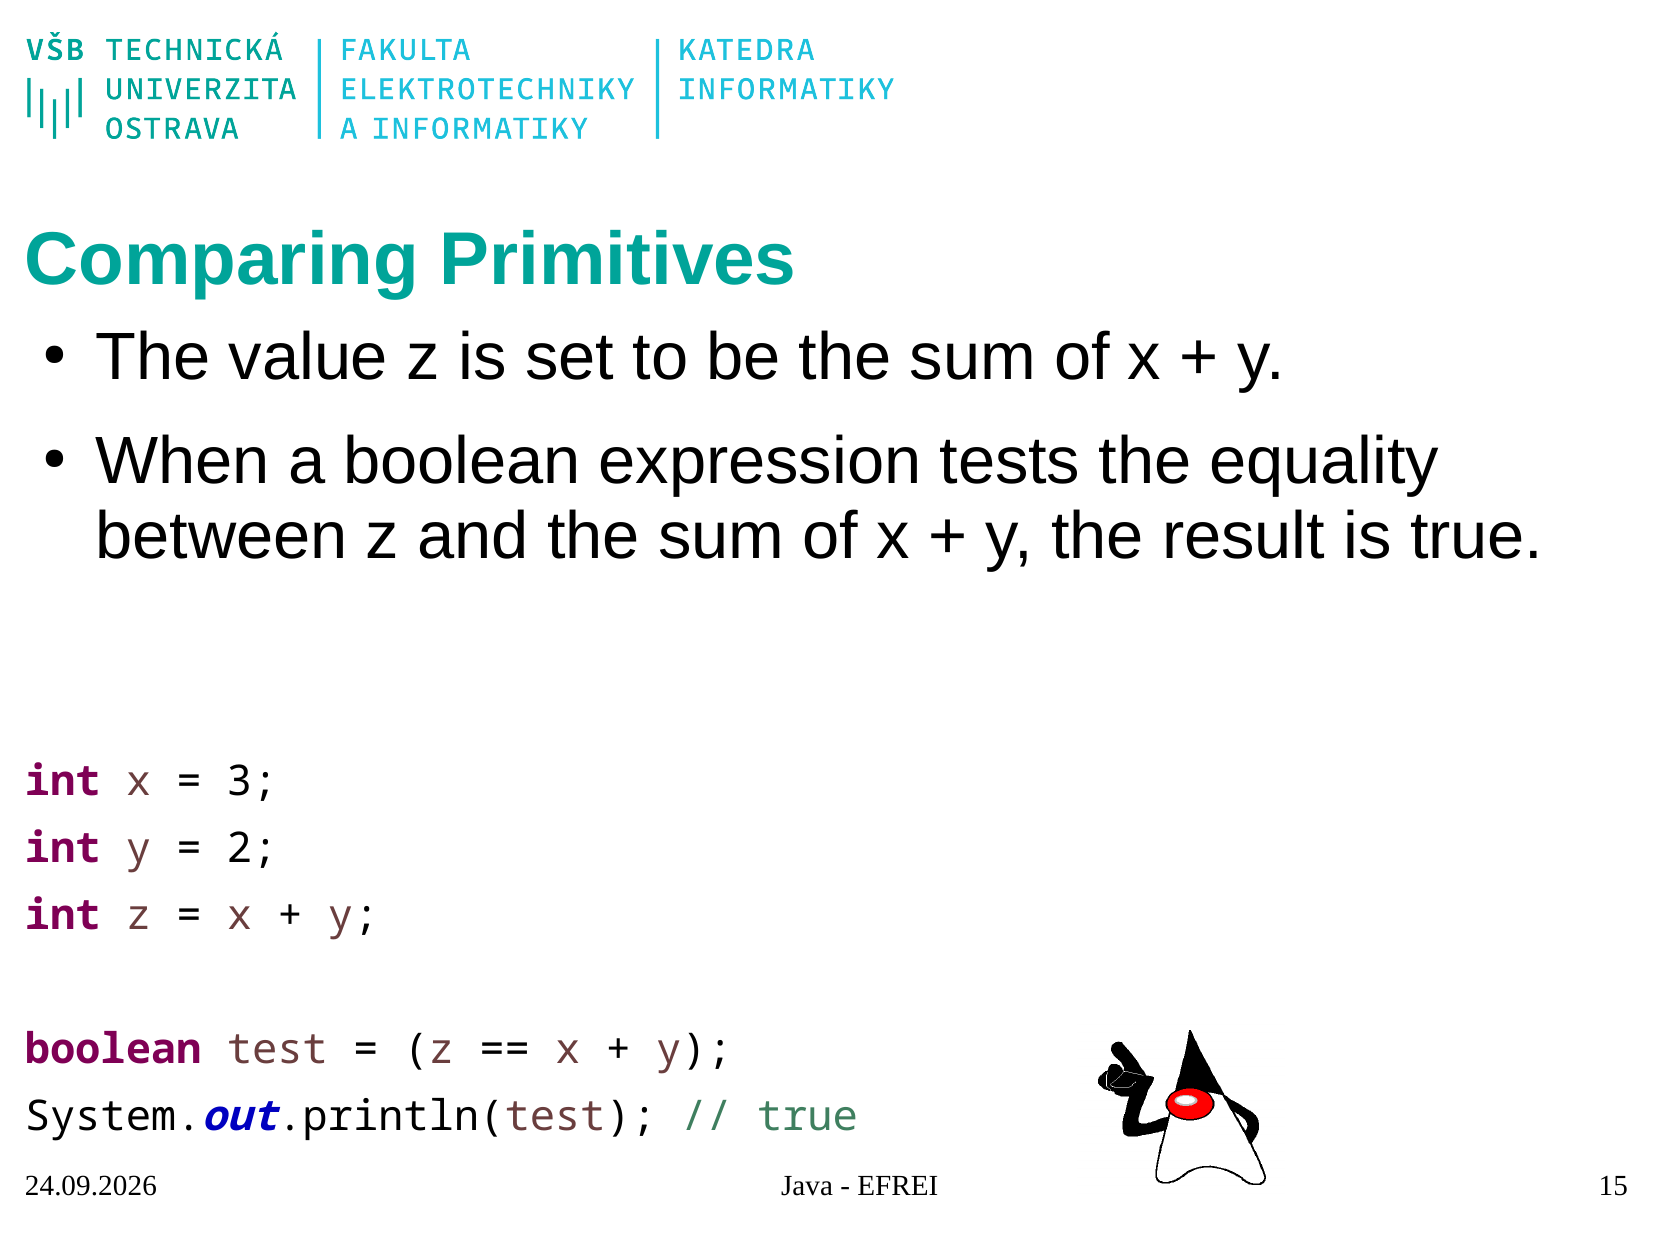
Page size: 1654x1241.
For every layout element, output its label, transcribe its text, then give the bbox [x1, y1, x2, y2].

list The value z is set to be the sum of x + y. When a boolean expression tests the equality between z and the sum of x + y, the result is true. [24, 318, 1629, 714]
list int x = 3; int y = 2; int z = x + y; boolean test = (z == x + y); System.out.println(test); // true [24, 750, 1629, 1145]
picture [1077, 1016, 1285, 1194]
picture [26, 31, 894, 139]
title Comparing Primitives [24, 169, 1629, 300]
